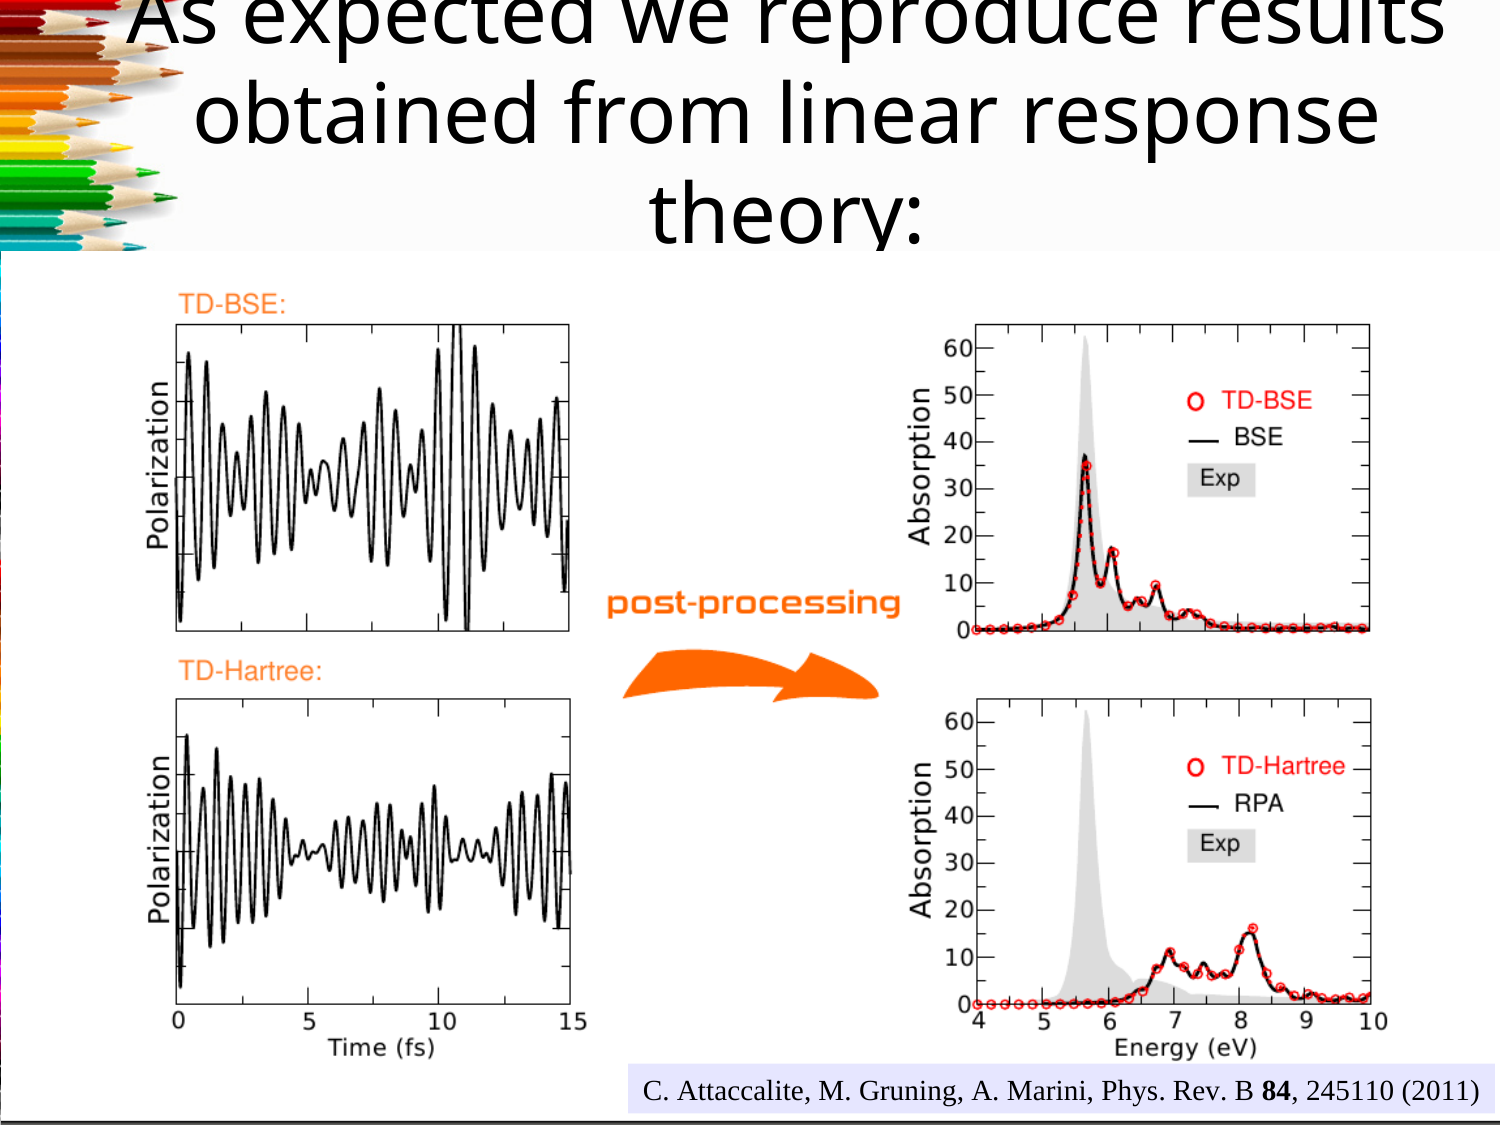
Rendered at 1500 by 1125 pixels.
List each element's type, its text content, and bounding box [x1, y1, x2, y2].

text_box C. Attaccalite, M. Gruning, A. Marini, Phys. Rev. B 84, 245110 (2011) [628, 1063, 1489, 1114]
picture [0, 0, 1500, 1125]
title As expected we reproduce results obtained from linear response theory: [75, 2, 1500, 251]
